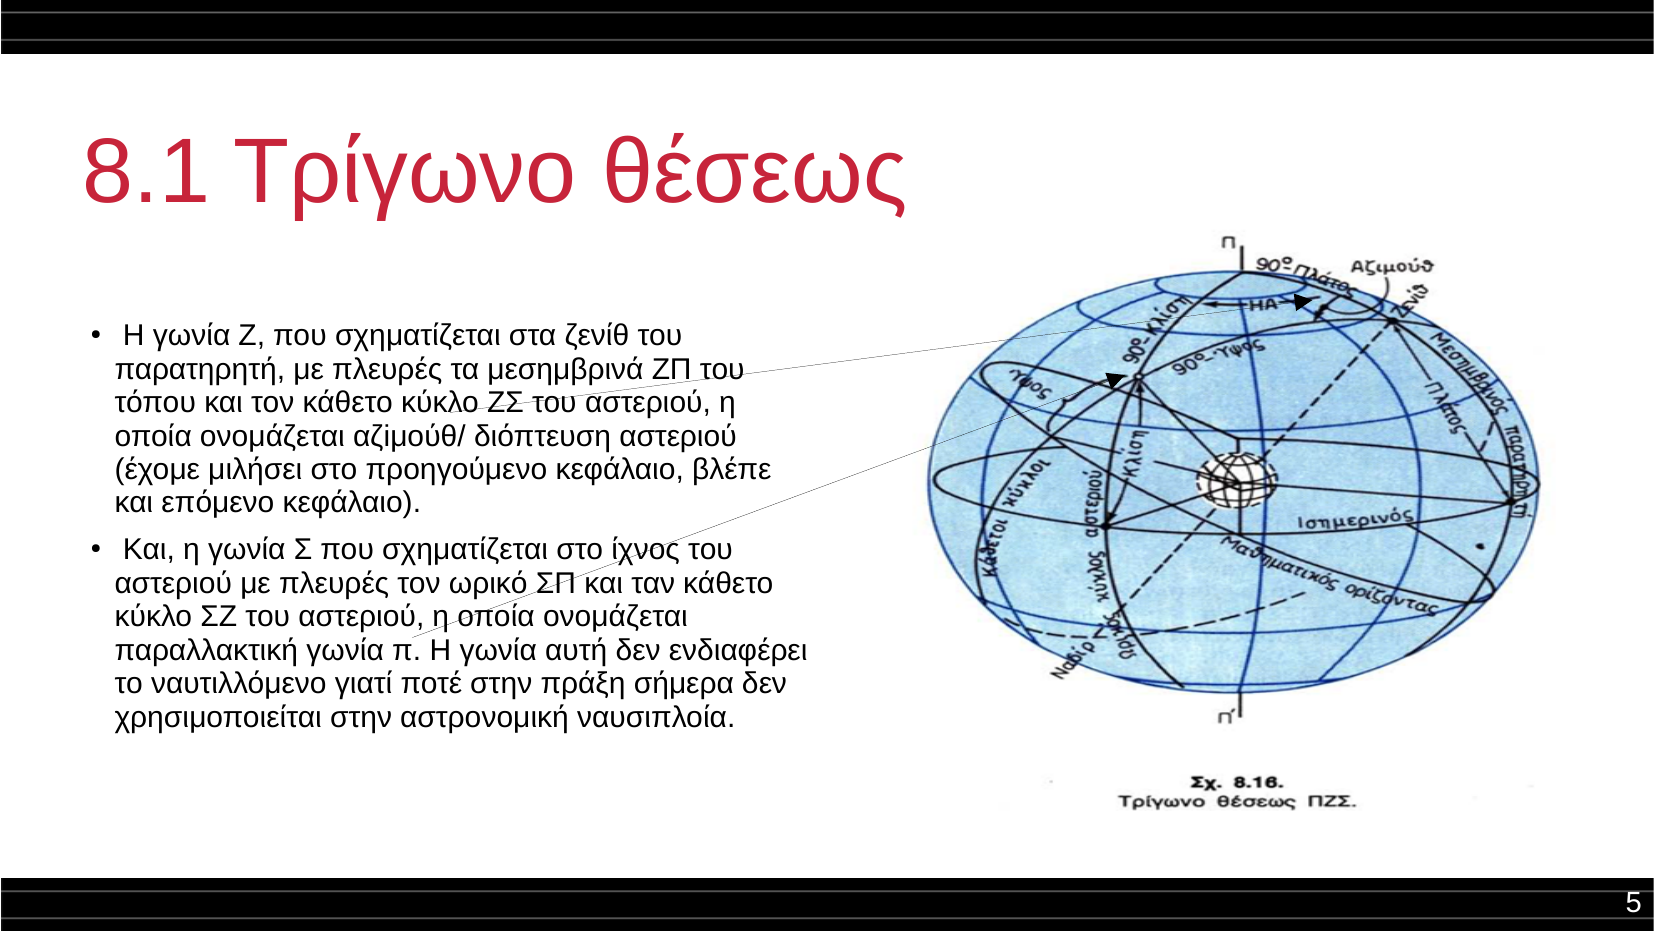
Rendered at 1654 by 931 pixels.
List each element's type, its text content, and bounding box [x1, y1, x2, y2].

list Η γωνία Ζ, που σχηματίζεται στα ζενίθ του παρατηρητή, με πλευρές τα μεσημβρινά ΖΠ του τόπου και τον κάθετο κύκλο ΖΣ του αστεριού, η οποία ονομάζεται αζiμούθ/ διόπτευση αστεριού (έχομε μιλήσει στο προηγούμενο κεφάλαιο, βλέπε και επόμενο κεφάλαιο). Και, η γωνία Σ που σχηματίζεται στο ίχνος του αστεριού με πλευρές τον ωρικό ΣΠ και ταν κάθετο κύκλο ΣΖ του αστεριού, η οποία ονομάζεται παραλλακτική γωνία π. Η γωνία αυτή δεν ενδιαφέρει το ναυτιλλόμενο γιατί ποτέ στην πράξη σήμερα δεν χρησιμοποιείται στην αστρονομική ναυσιπλοία. [82, 271, 809, 758]
picture [906, 224, 1576, 812]
picture [1, 878, 1654, 931]
title 8.1 Τρίγωνο θέσεως [82, 92, 1571, 249]
picture [1, 0, 1654, 54]
